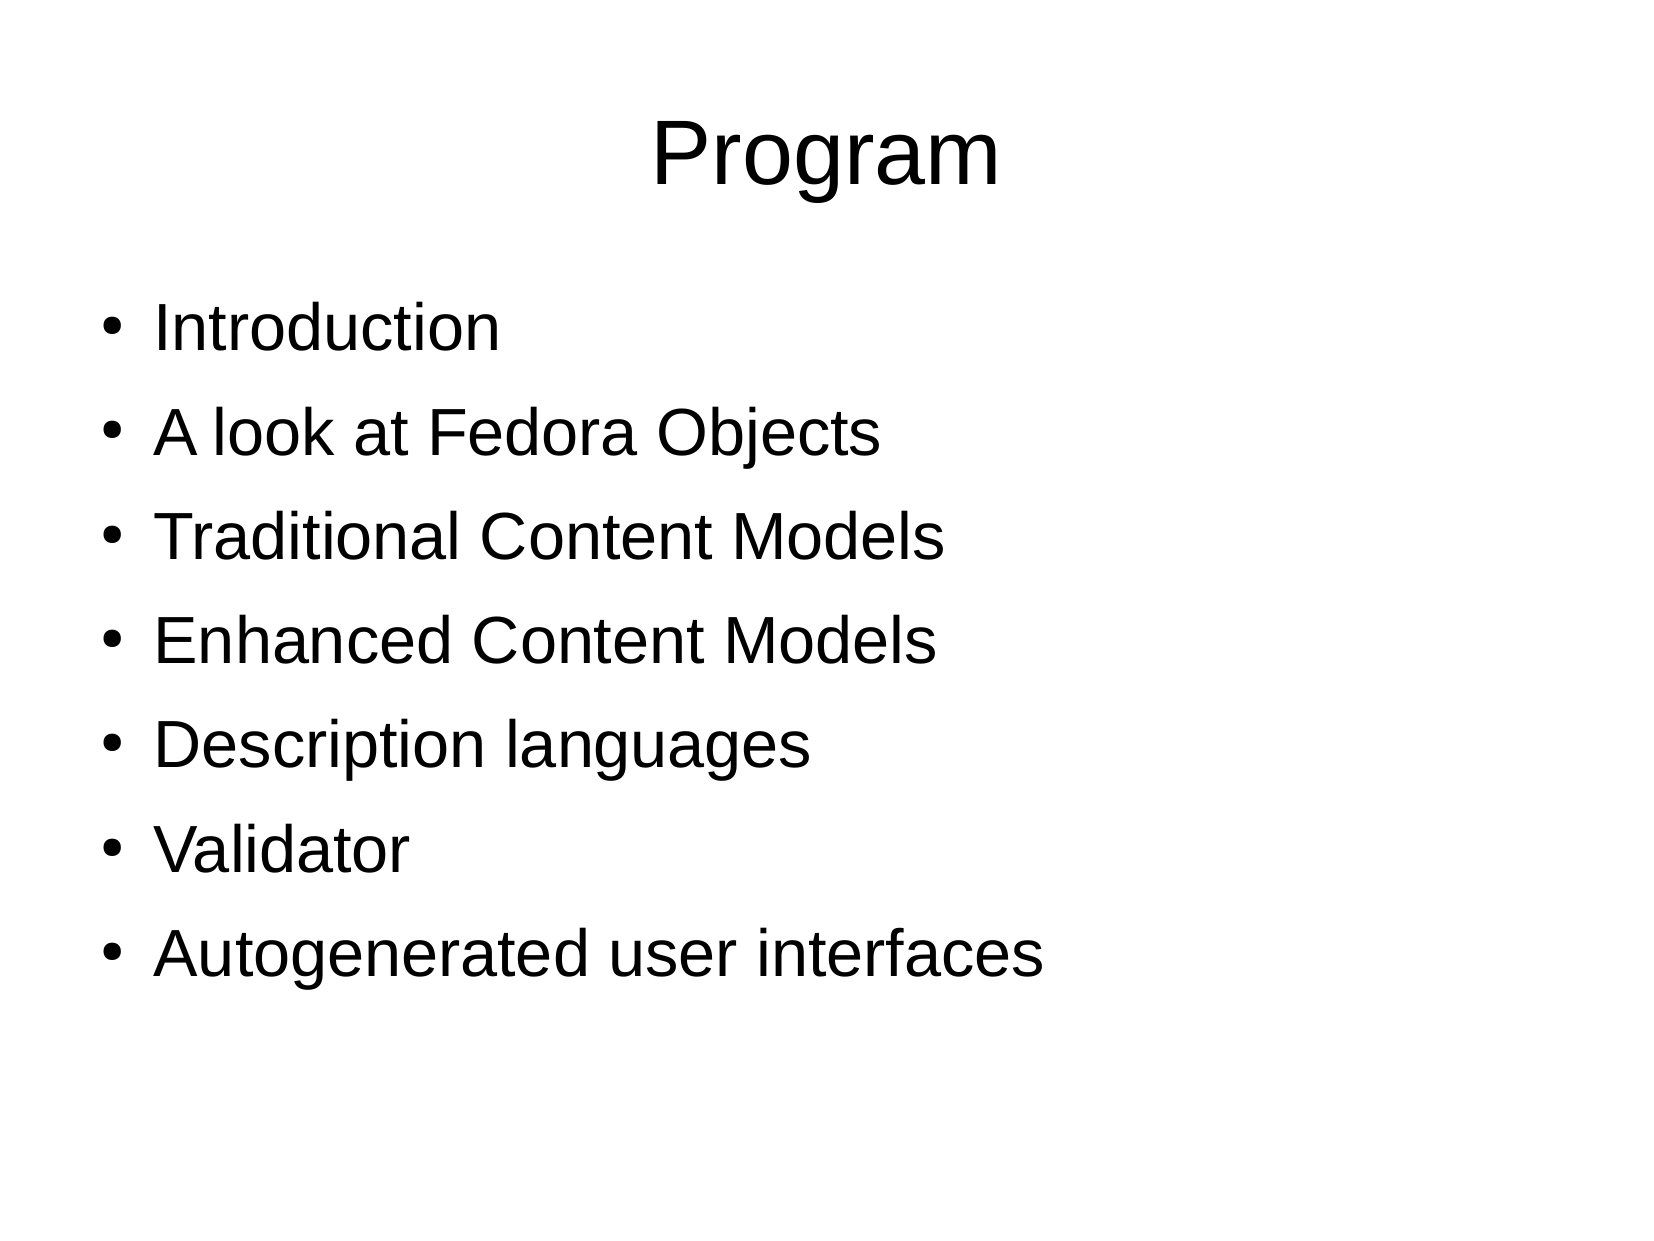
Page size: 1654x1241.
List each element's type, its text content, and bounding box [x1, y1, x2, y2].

title Program [82, 49, 1571, 257]
list Introduction A look at Fedora Objects Traditional Content Models Enhanced Content Models Description languages Validator Autogenerated user interfaces [82, 290, 1571, 1094]
